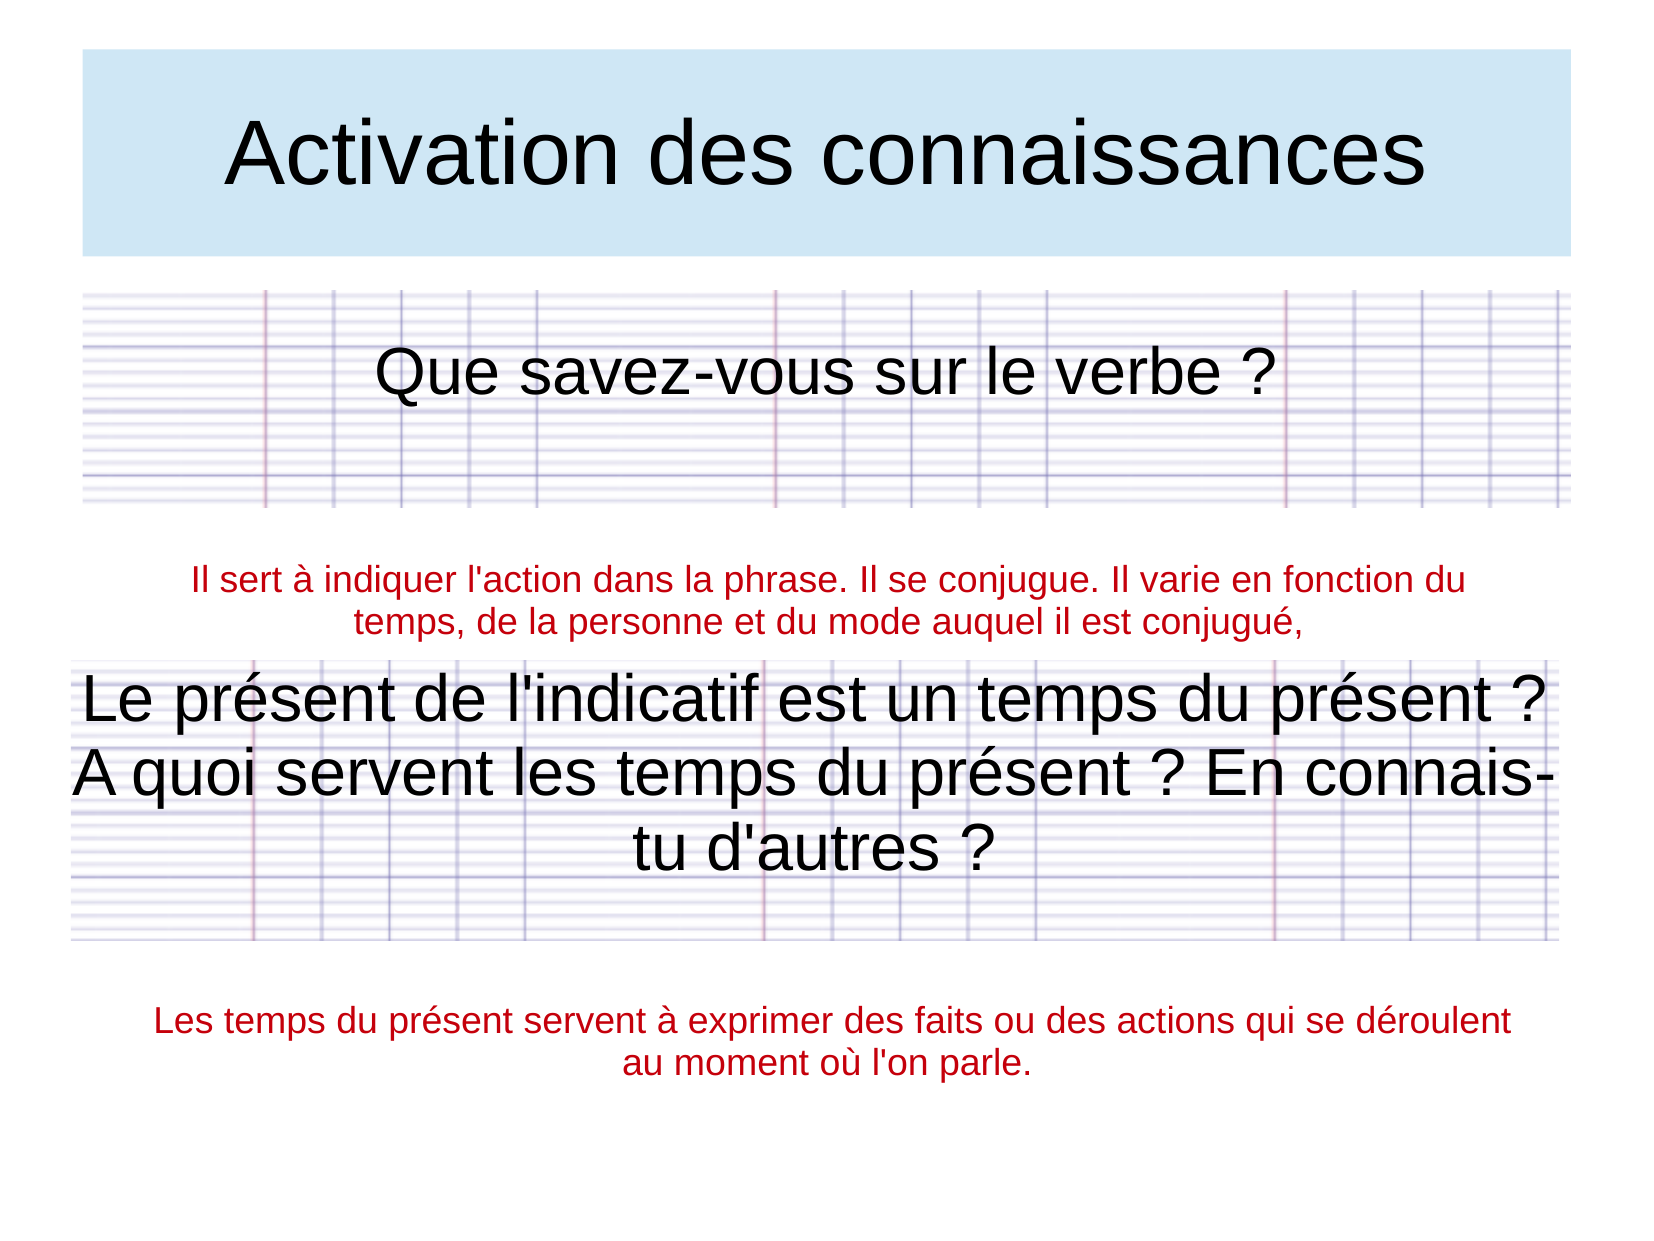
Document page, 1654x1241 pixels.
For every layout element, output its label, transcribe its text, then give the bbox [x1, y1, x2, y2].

subtitle Que savez-vous sur le verbe ? [82, 290, 1571, 508]
text_box Il sert à indiquer l'action dans la phrase. Il se conjugue. Il varie en fonction du temps, de la personne et du mode auquel il est conjugué, [126, 551, 1532, 651]
text_box Les temps du présent servent à exprimer des faits ou des actions qui se déroulent au moment où l'on parle. [129, 992, 1536, 1092]
text_box Le présent de l'indicatif est un temps du présent ? A quoi servent les temps du présent ? En connais-tu d'autres ? [70, 660, 1560, 941]
title Activation des connaissances [82, 49, 1571, 257]
